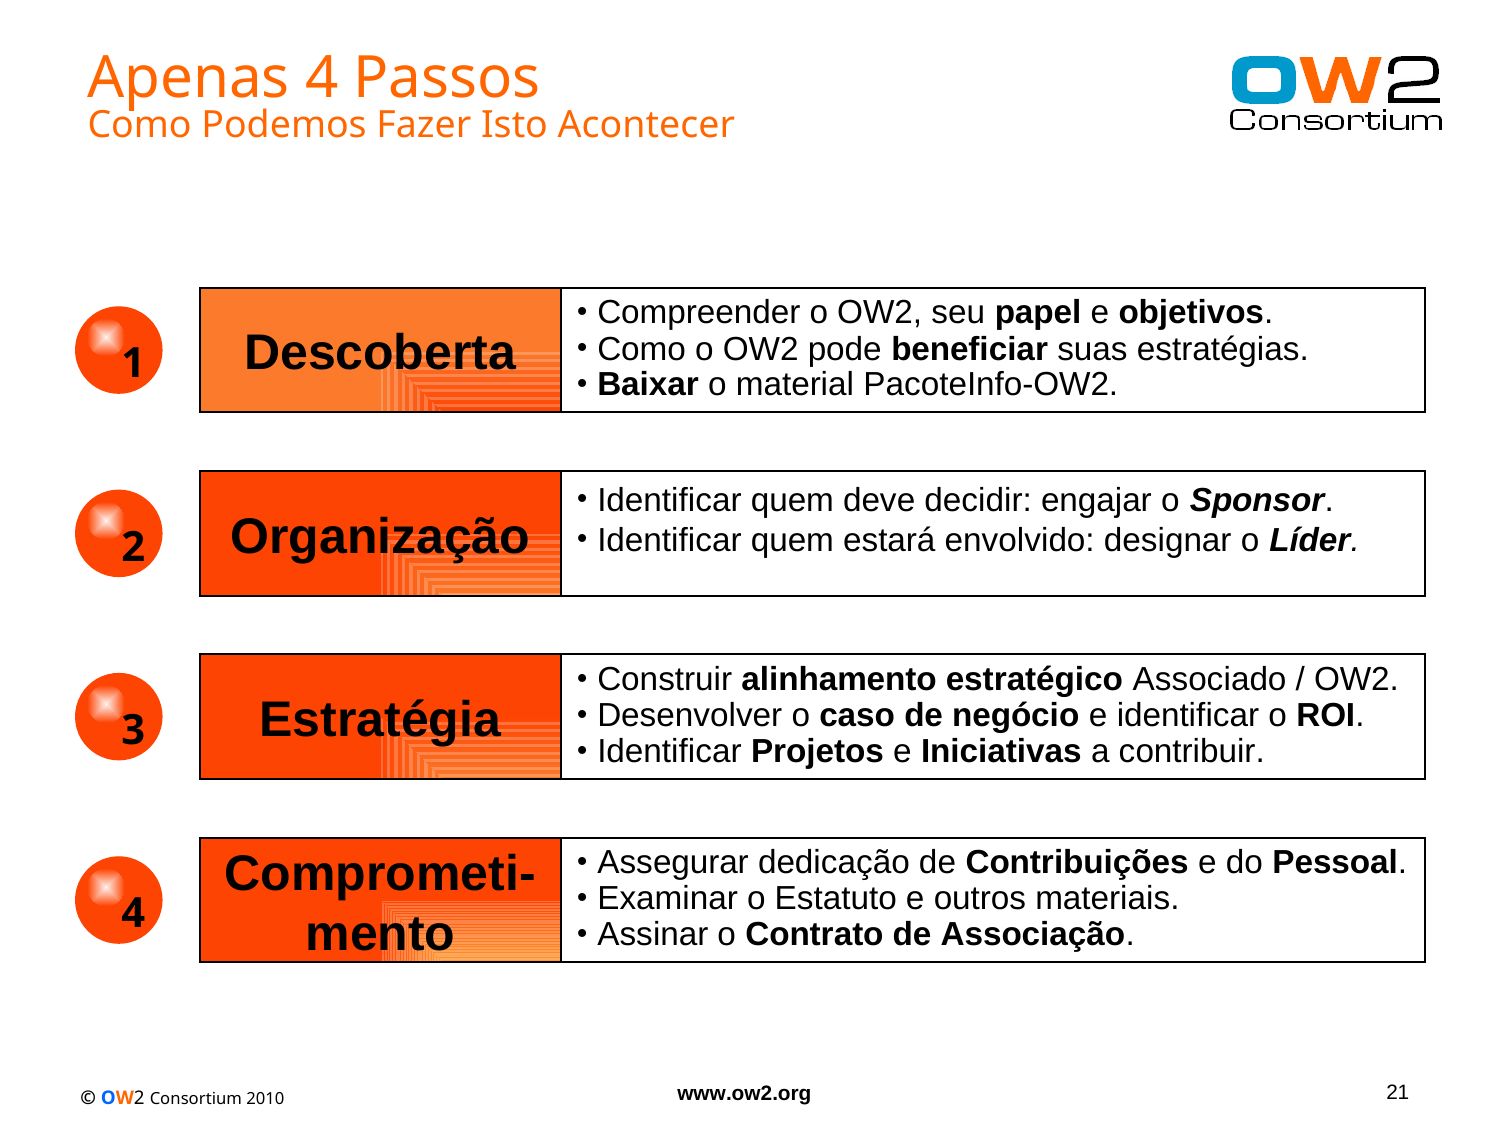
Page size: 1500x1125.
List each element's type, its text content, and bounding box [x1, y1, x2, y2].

text_box [75, 672, 157, 759]
picture [1224, 47, 1450, 134]
text_box Comprometi- mento [200, 837, 561, 963]
text_box Estratégia [200, 654, 561, 779]
text_box 4 [106, 878, 161, 944]
text_box 3 [106, 695, 161, 761]
text_box [75, 306, 157, 392]
text_box Compreender o OW2, seu papel e objetivos. Como o OW2 pode beneficiar suas estratégias. Baixar o material PacoteInfo-OW2. [561, 287, 1425, 413]
title Apenas 4 Passos Como Podemos Fazer Isto Acontecer [87, 45, 1063, 213]
text_box Descoberta [200, 287, 561, 413]
text_box Identificar quem deve decidir: engajar o Sponsor. Identificar quem estará envolvido: designar o Líder. [561, 471, 1425, 596]
text_box [75, 489, 157, 576]
text_box Construir alinhamento estratégico Associado / OW2. Desenvolver o caso de negócio e identificar o ROI. Identificar Projetos e Iniciativas a contribuir. [561, 654, 1425, 779]
text_box [75, 856, 157, 942]
text_box Organização [200, 471, 561, 596]
text_box 1 [106, 328, 161, 394]
text_box Assegurar dedicação de Contribuições e do Pessoal. Examinar o Estatuto e outros materiais. Assinar o Contrato de Associação. [561, 837, 1425, 963]
text_box 2 [106, 512, 161, 578]
